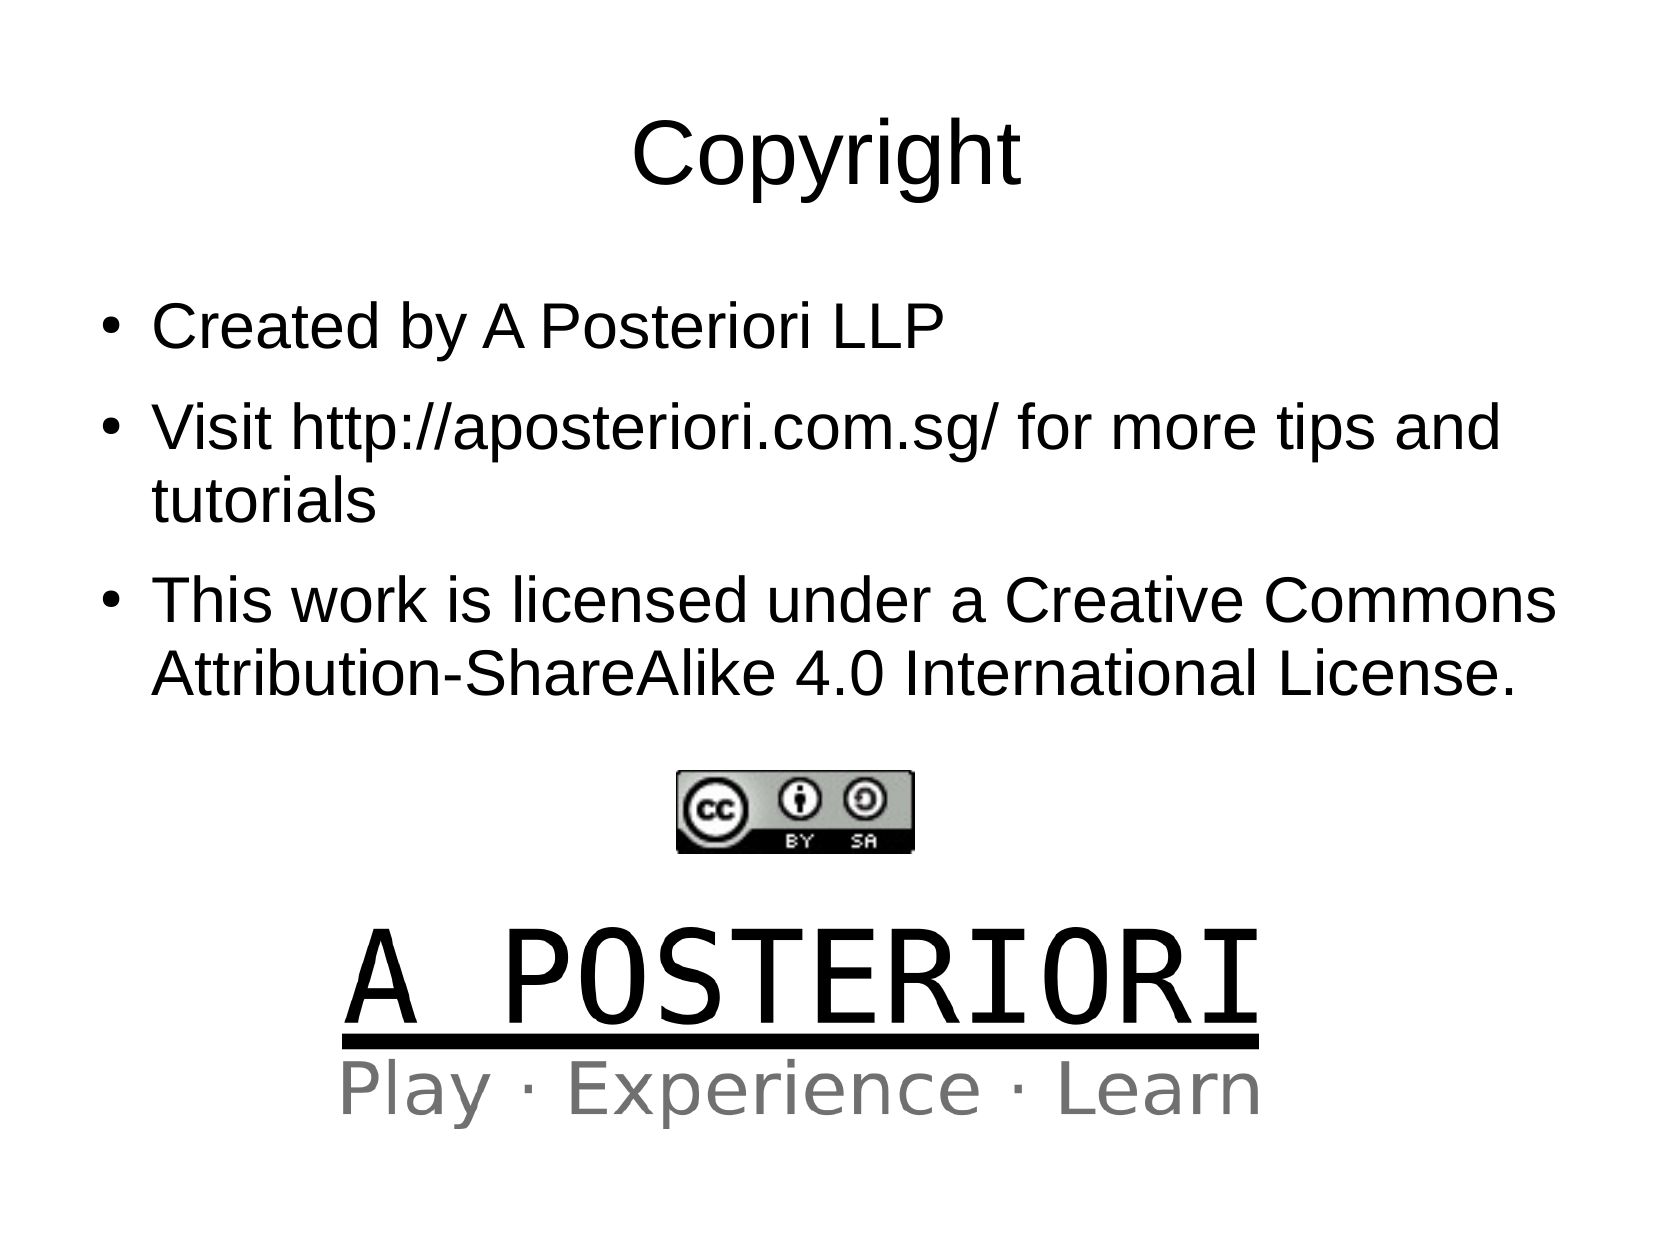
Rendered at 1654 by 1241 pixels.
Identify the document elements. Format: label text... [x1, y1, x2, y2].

list Created by A Posteriori LLP Visit http://aposteriori.com.sg/ for more tips and tutorials This work is licensed under a Creative Commons Attribution-ShareAlike 4.0 International License. [82, 290, 1571, 721]
picture [342, 927, 1259, 1129]
picture [676, 770, 915, 854]
title Copyright [82, 49, 1571, 257]
